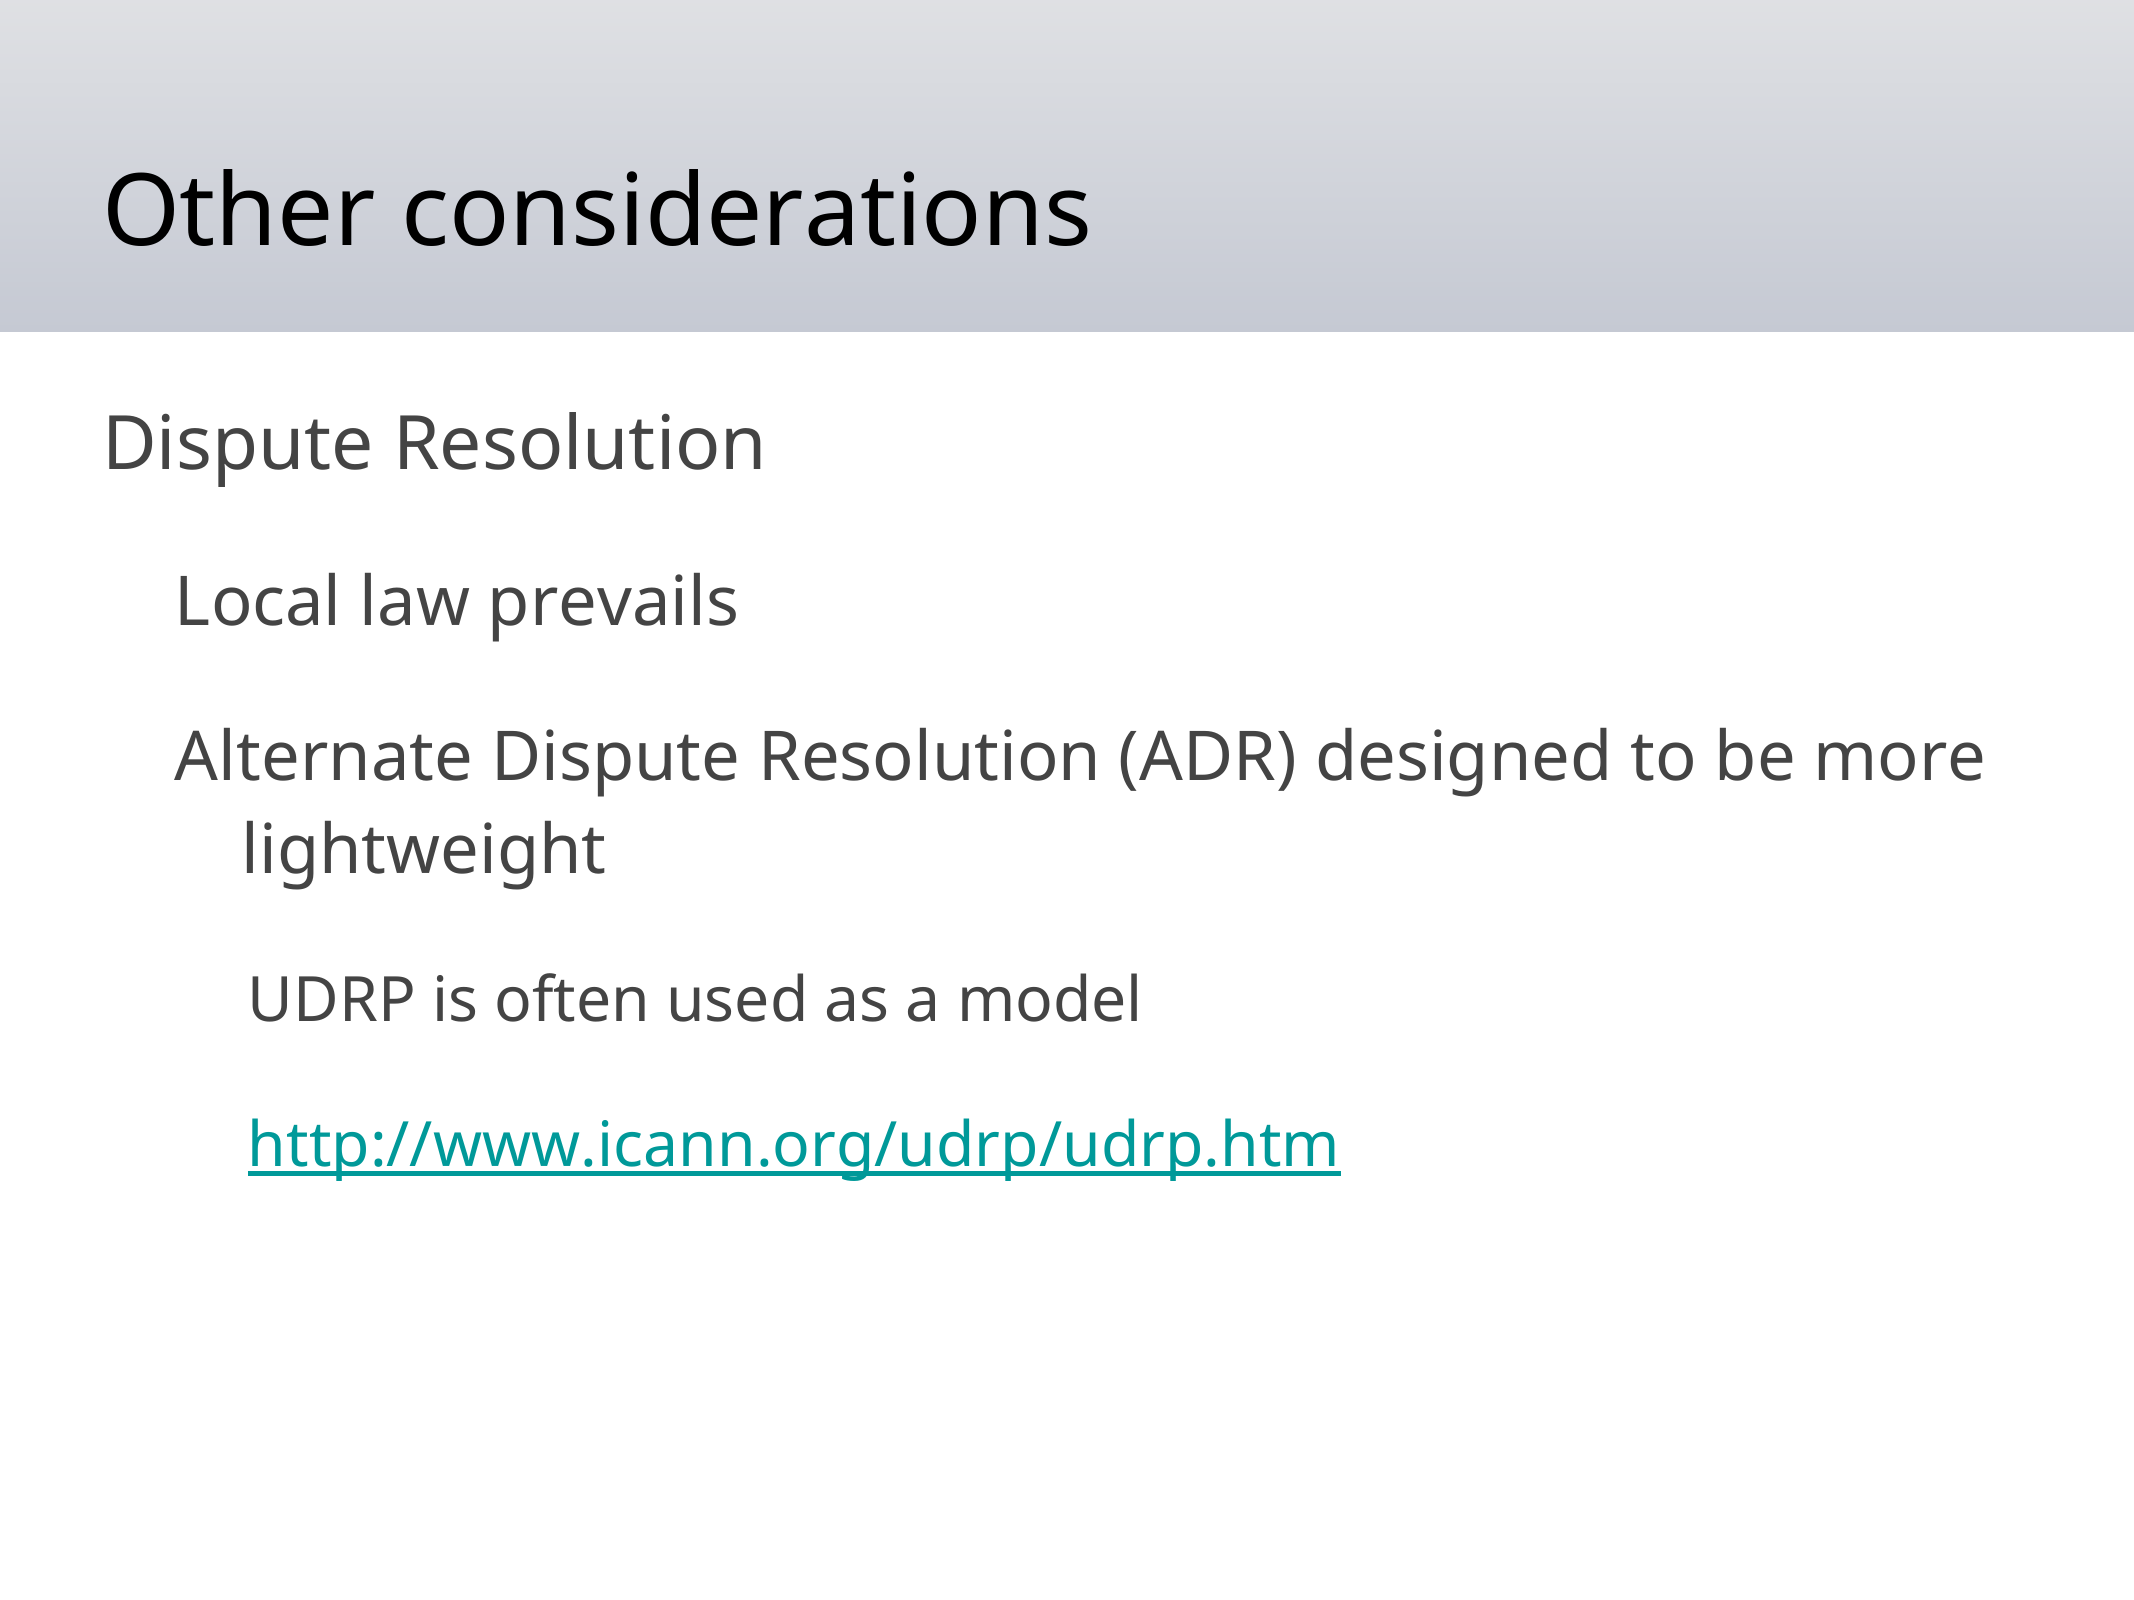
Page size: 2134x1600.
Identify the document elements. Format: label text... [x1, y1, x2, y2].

title Other considerations [93, 54, 2040, 284]
list Dispute Resolution Local law prevails Alternate Dispute Resolution (ADR) designed to be more lightweight UDRP is often used as a model http://www.icann.org/udrp/udrp.htm [93, 381, 2040, 1459]
text_box [0, 0, 2134, 332]
